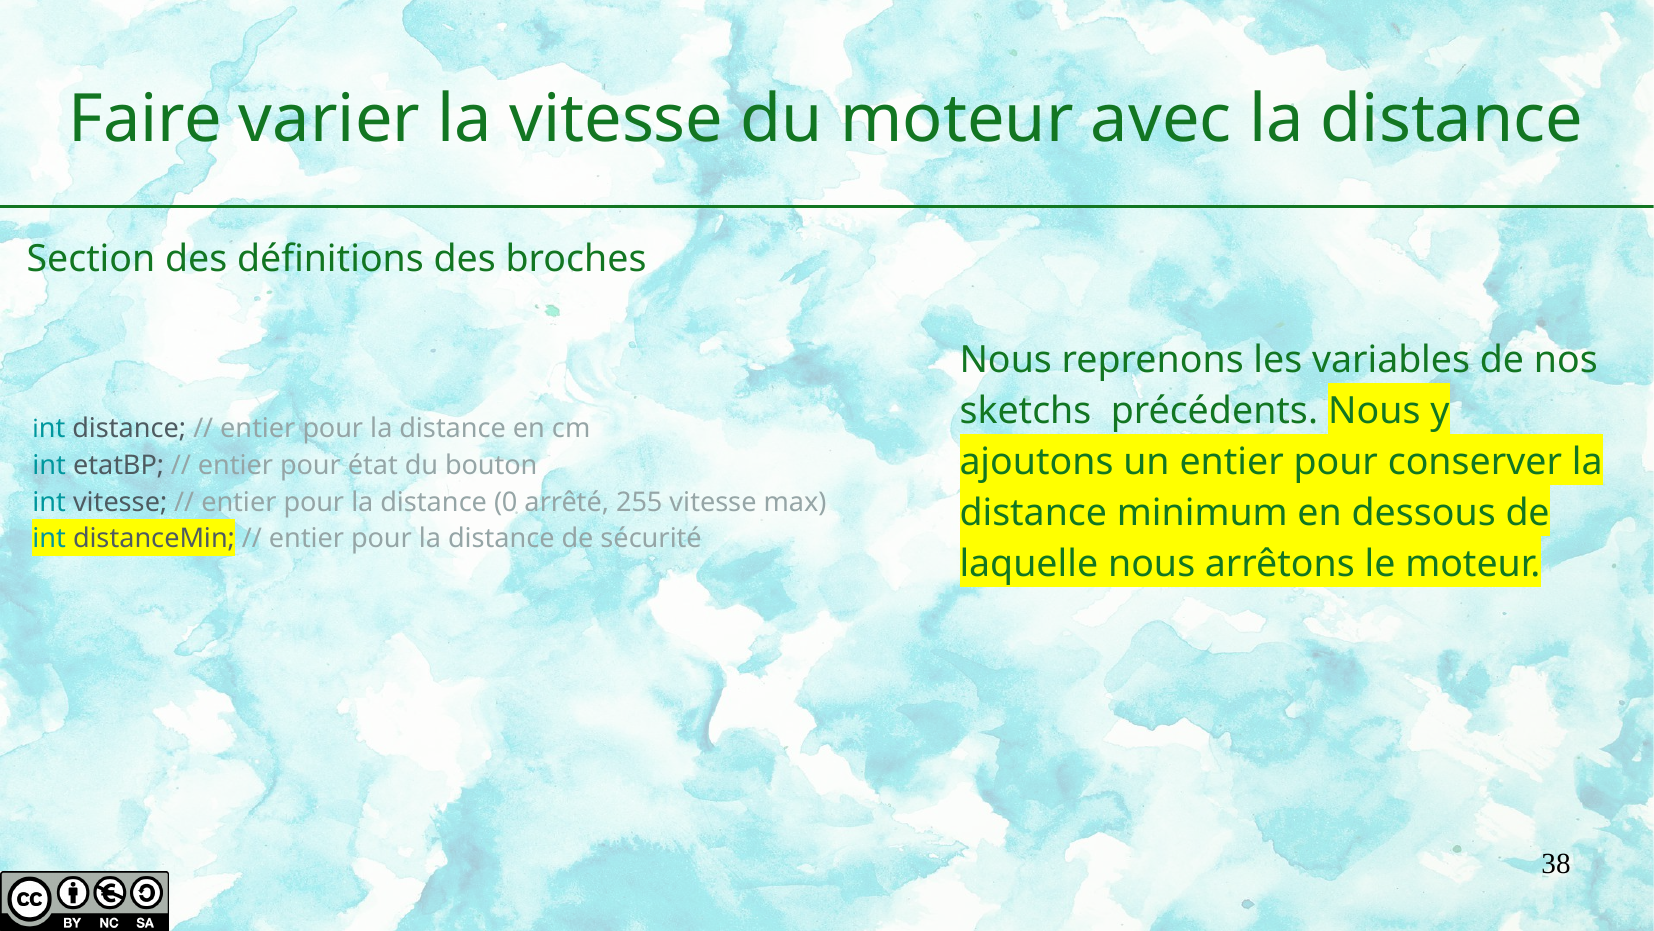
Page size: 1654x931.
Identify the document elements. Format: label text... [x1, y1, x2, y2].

title Faire varier la vitesse du moteur avec la distance [29, 24, 1625, 206]
picture [0, 871, 169, 931]
text_box Section des définitions des broches [11, 224, 727, 296]
text_box int distance; // entier pour la distance en cm int etatBP; // entier pour état du bouton int vitesse; // entier pour la distance (0 arrêté, 255 vitesse max) int distanceMin; // entier pour la distance de sécurité [17, 401, 934, 542]
text_box Nous reprenons les variables de nos sketchs précédents. Nous y ajoutons un entier pour conserver la distance minimum en dessous de laquelle nous arrêtons le moteur. [944, 324, 1625, 595]
